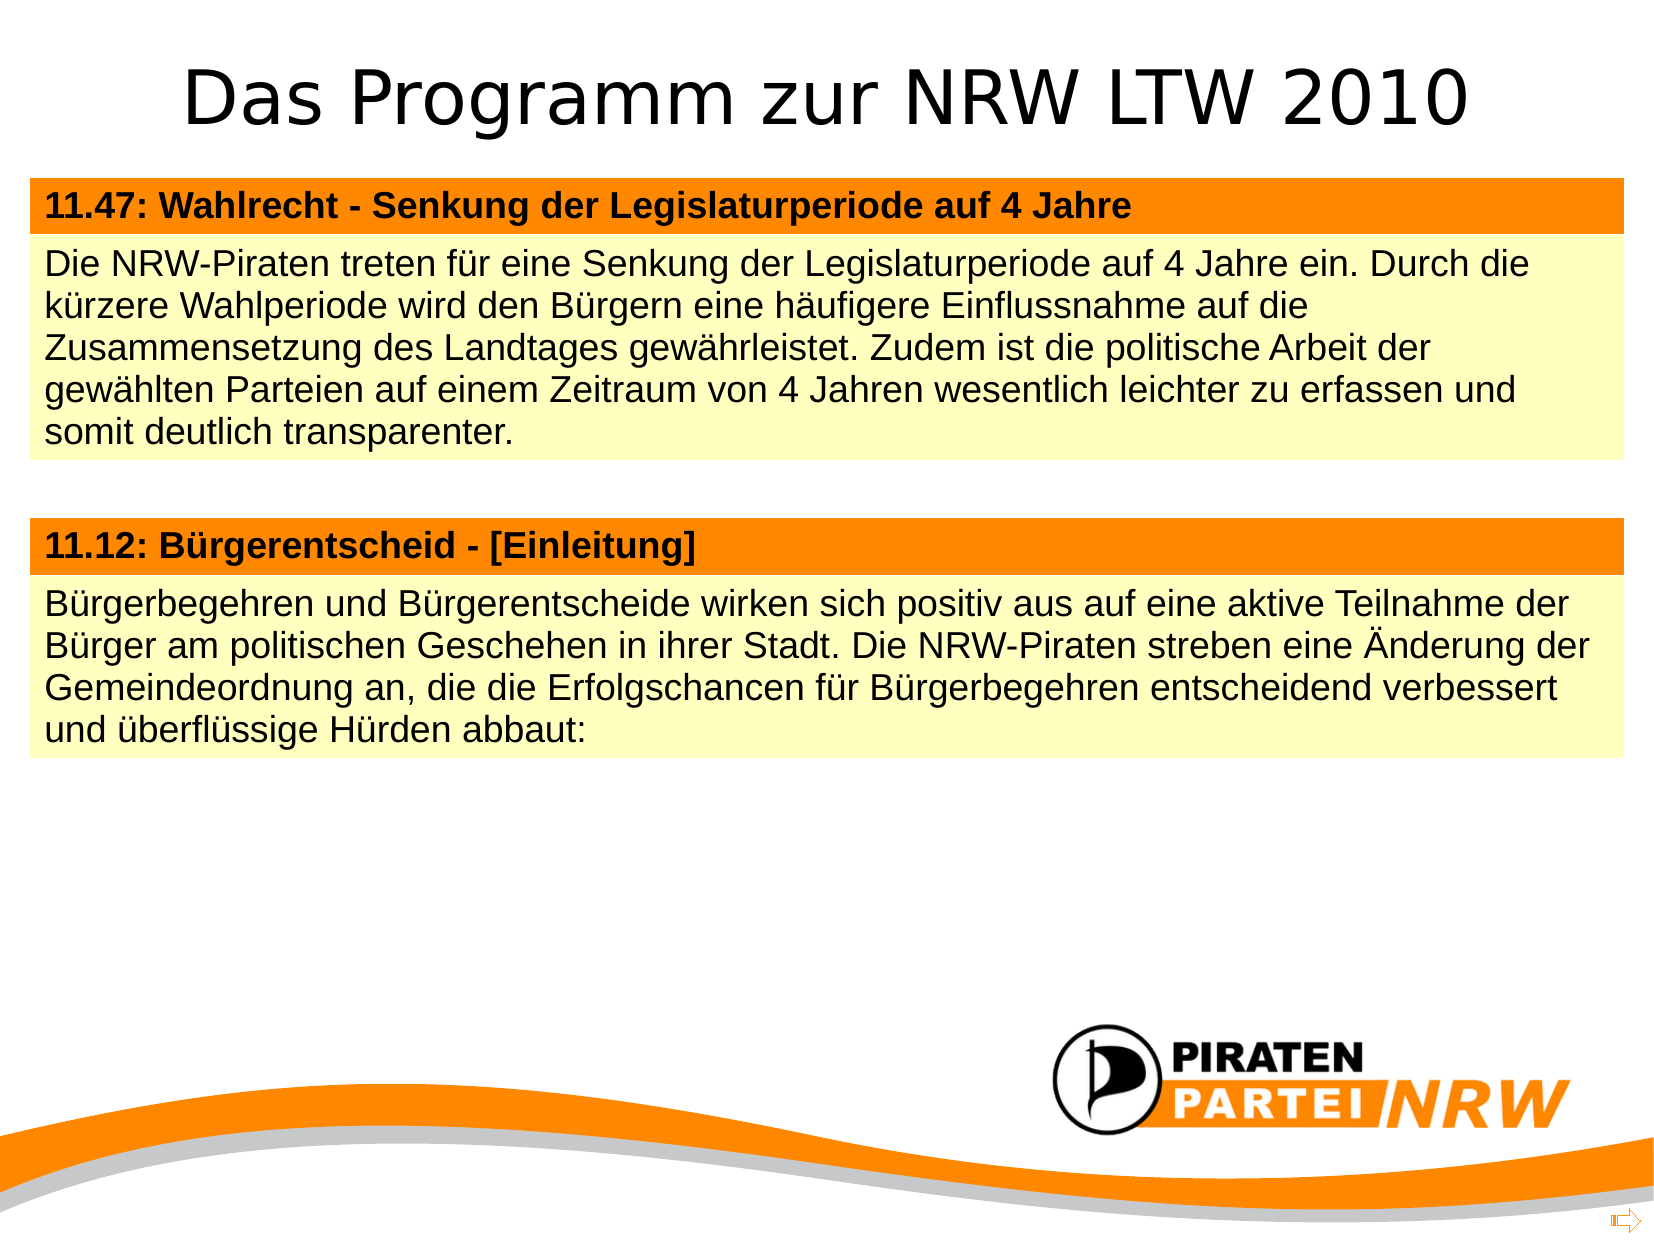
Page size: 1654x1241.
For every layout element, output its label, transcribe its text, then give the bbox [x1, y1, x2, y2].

table_cell 11.12: Bürgerentscheid - [Einleitung] [30, 518, 1624, 575]
title Das Programm zur NRW LTW 2010 [82, 54, 1571, 143]
table_cell [30, 461, 1624, 517]
table_header 11.47: Wahlrecht - Senkung der Legislaturperiode auf 4 Jahre [30, 178, 1624, 234]
picture [1045, 1021, 1579, 1140]
table_cell Die NRW-Piraten treten für eine Senkung der Legislaturperiode auf 4 Jahre ein. Durch die kürzere Wahlperiode wird den Bürgern eine häufigere Einflussnahme auf die Zusammensetzung des Landtages gewährleistet. Zudem ist die politische Arbeit der gewählten Parteien auf einem Zeitraum von 4 Jahren wesentlich leichter zu erfassen und somit deutlich transparenter. [30, 235, 1624, 460]
table_cell Bürgerbegehren und Bürgerentscheide wirken sich positiv aus auf eine aktive Teilnahme der Bürger am politischen Geschehen in ihrer Stadt. Die NRW-Piraten streben eine Änderung der Gemeindeordnung an, die die Erfolgschancen für Bürgerbegehren entscheidend verbessert und überflüssige Hürden abbaut: [30, 576, 1624, 758]
